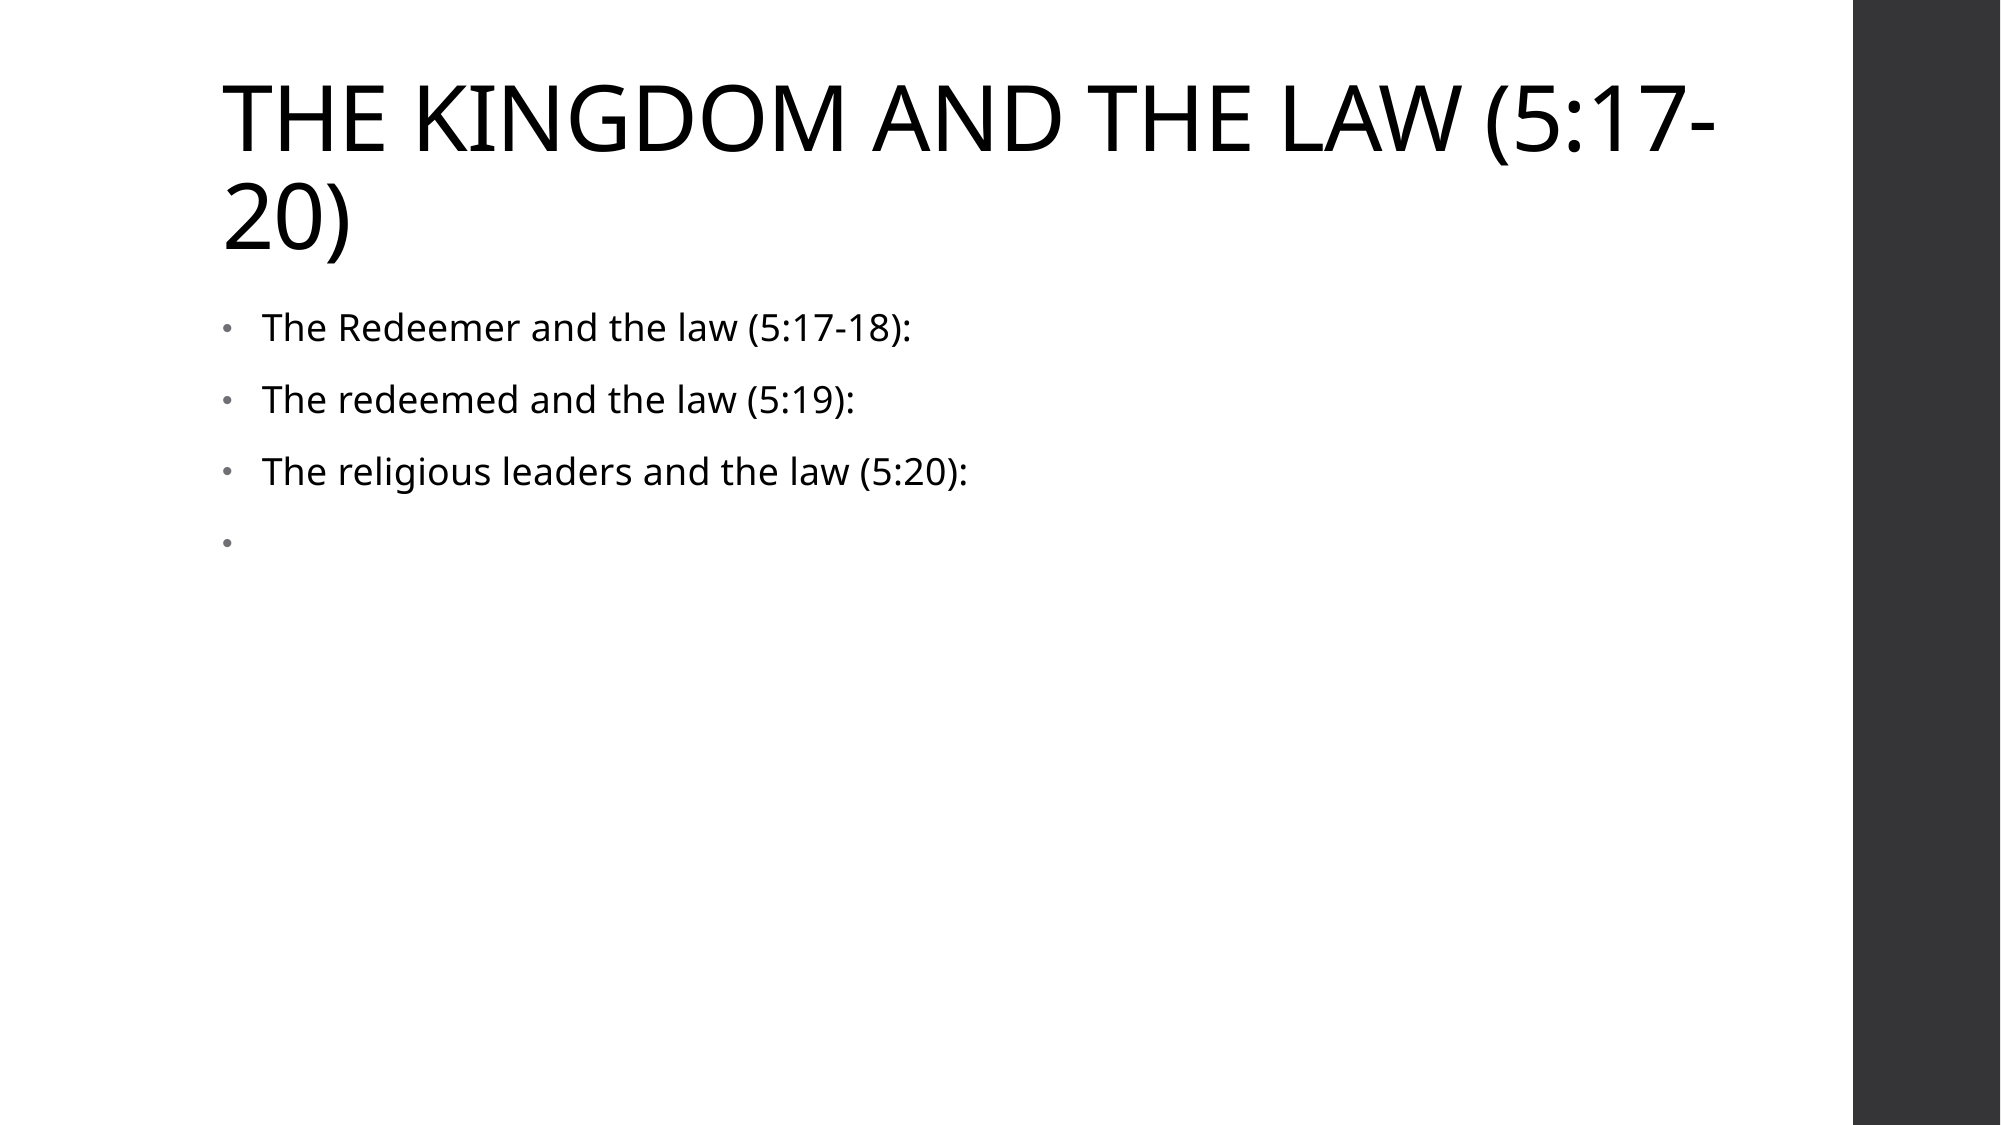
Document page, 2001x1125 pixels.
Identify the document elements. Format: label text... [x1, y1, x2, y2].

list The Redeemer and the law (5:17-18): The redeemed and the law (5:19): The religious leaders and the law (5:20): [206, 299, 1617, 1014]
title THE KINGDOM AND THE LAW (5:17-20) [206, 60, 1797, 278]
